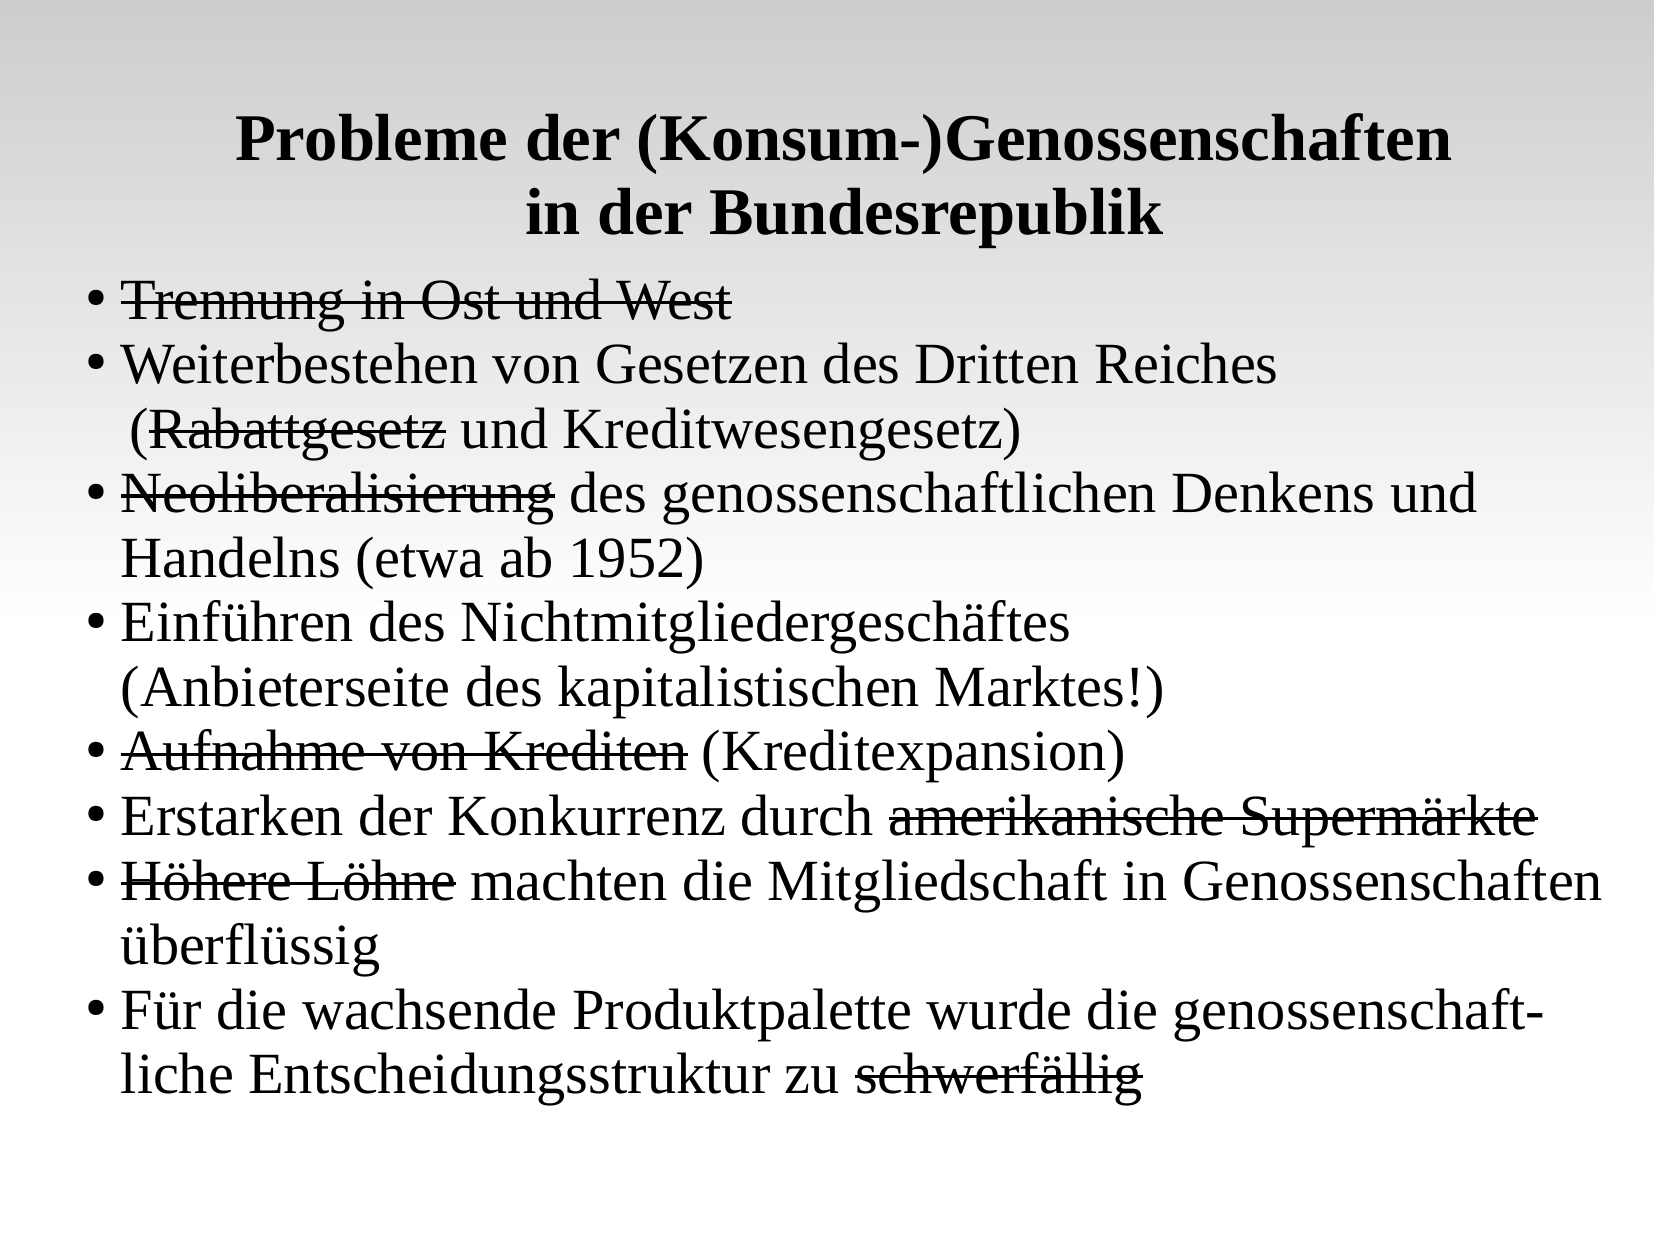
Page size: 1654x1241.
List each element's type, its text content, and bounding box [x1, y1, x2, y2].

text_box Probleme der (Konsum-)Genossenschaften in der Bundesrepublik Trennung in Ost und West Weiterbestehen von Gesetzen des Dritten Reiches (Rabattgesetz und Kreditwesengesetz) Neoliberalisierung des genossenschaftlichen Denkens und Handelns (etwa ab 1952) Einführen des Nichtmitgliedergeschäftes (Anbieterseite des kapitalistischen Marktes!) Aufnahme von Krediten (Kreditexpansion) Erstarken der Konkurrenz durch amerikanische Supermärkte Höhere Löhne machten die Mitgliedschaft in Genossenschaften überflüssig Für die wachsende Produktpalette wurde die genossenschaft- liche Entscheidungsstruktur zu schwerfällig [70, 93, 1619, 1114]
